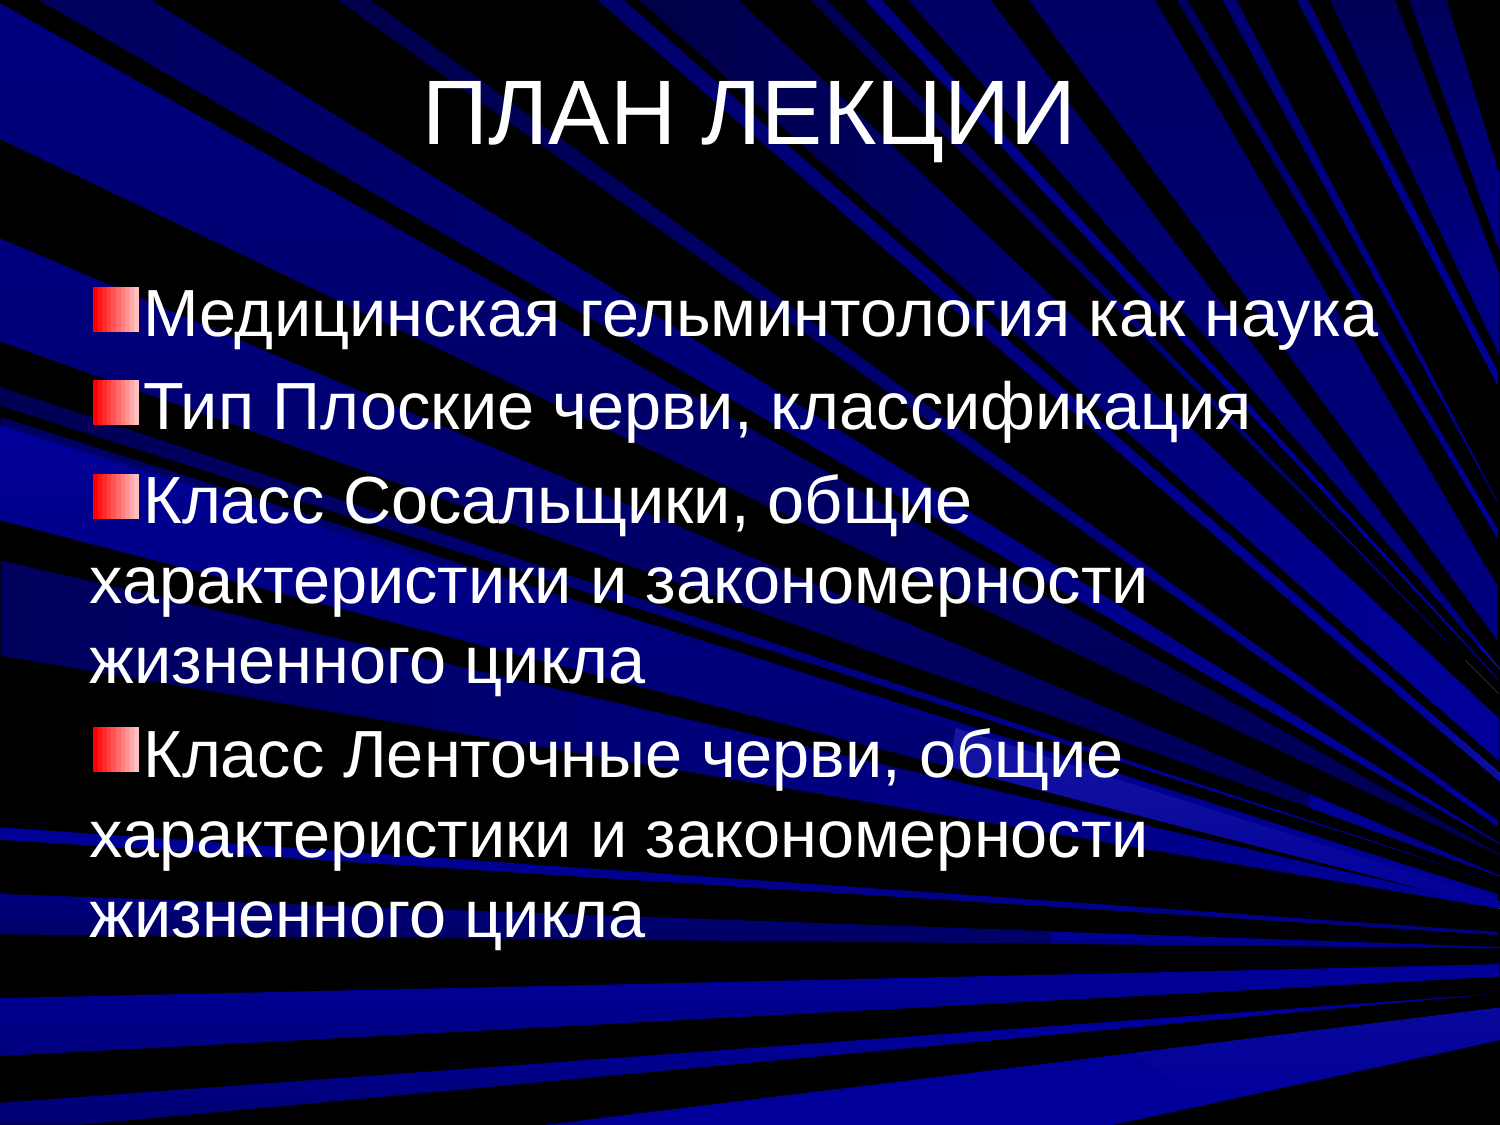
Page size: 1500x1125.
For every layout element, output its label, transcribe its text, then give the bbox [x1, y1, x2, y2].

title ПЛАН ЛЕКЦИИ [75, 45, 1425, 234]
list Медицинская гельминтология как наука Тип Плоские черви, классификация Класс Сосальщики, общие характеристики и закономерности жизненного цикла Класс Ленточные черви, общие характеристики и закономерности жизненного цикла [75, 262, 1425, 1006]
